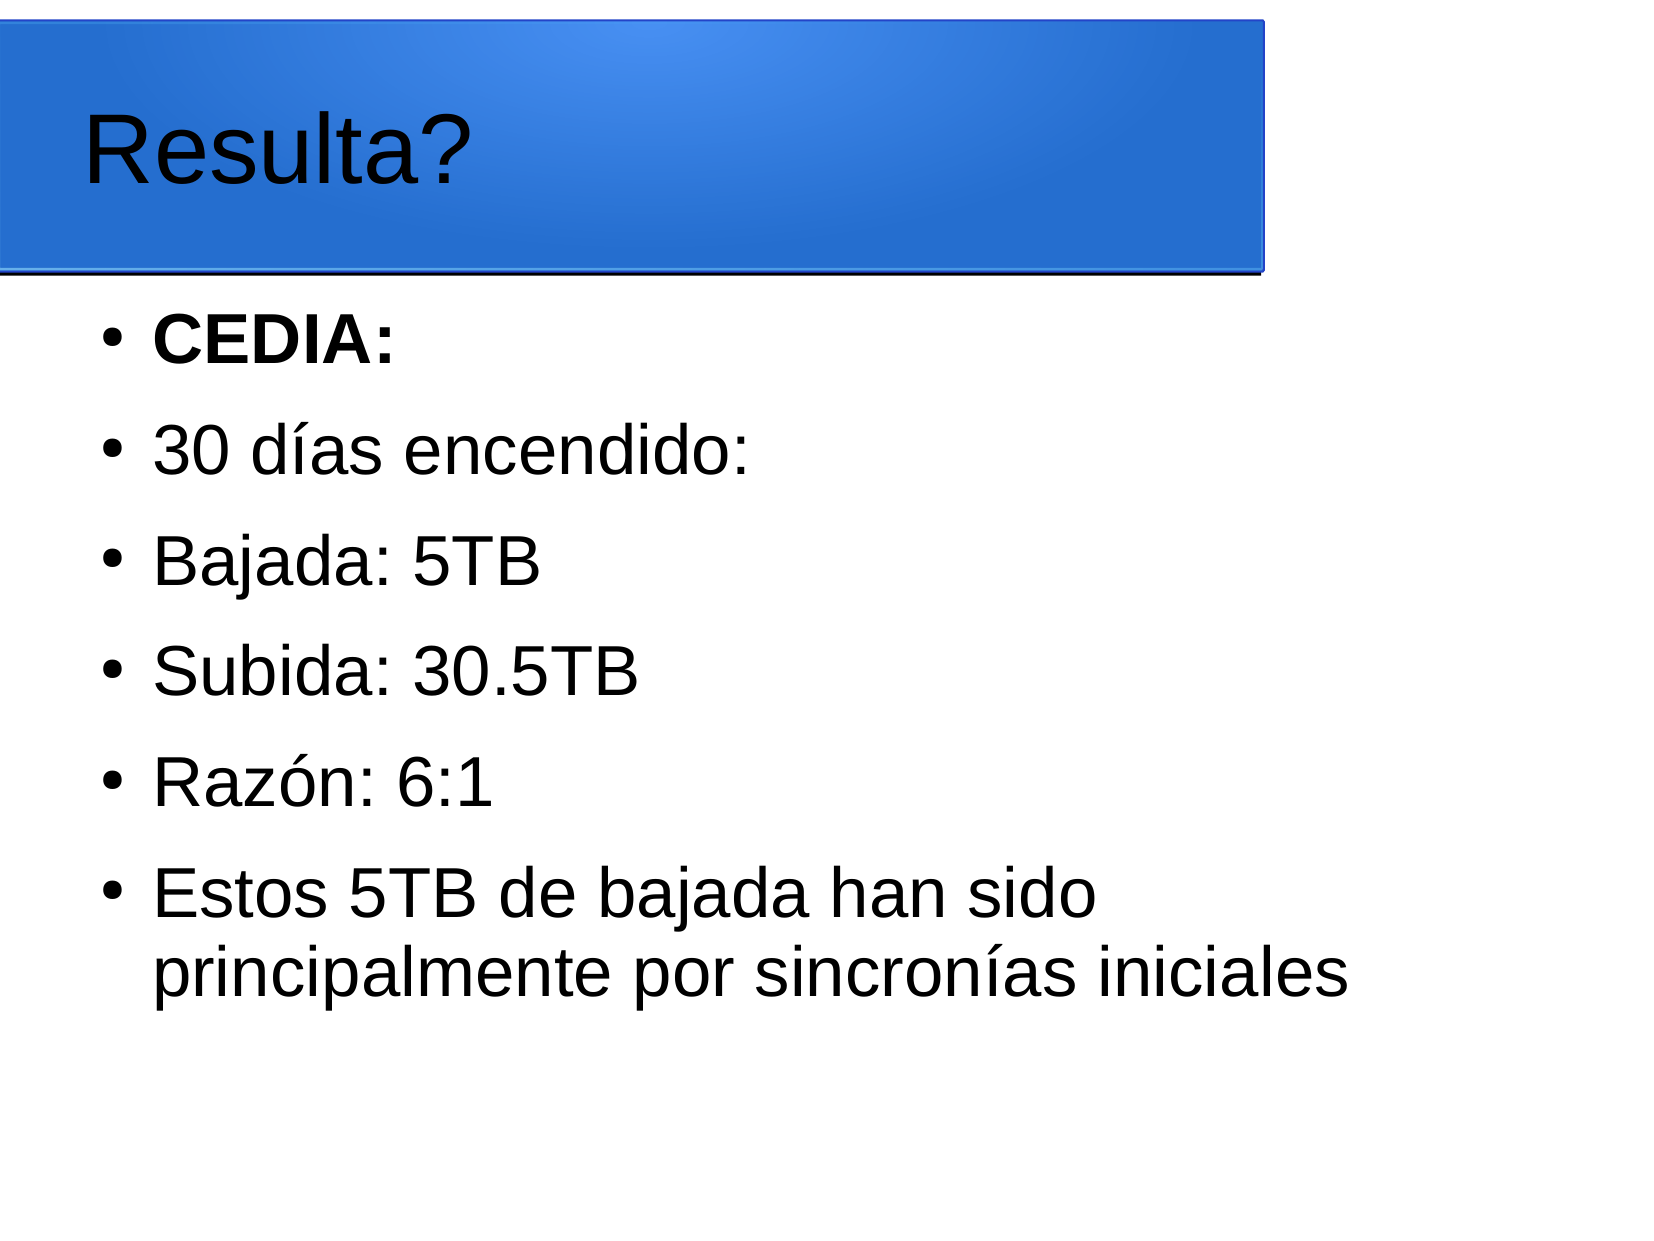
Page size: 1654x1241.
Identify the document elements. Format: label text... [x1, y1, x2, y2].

list CEDIA: 30 días encendido: Bajada: 5TB Subida: 30.5TB Razón: 6:1 Estos 5TB de bajada han sido principalmente por sincronías iniciales [82, 299, 1571, 1019]
title Resulta? [82, 47, 1235, 252]
